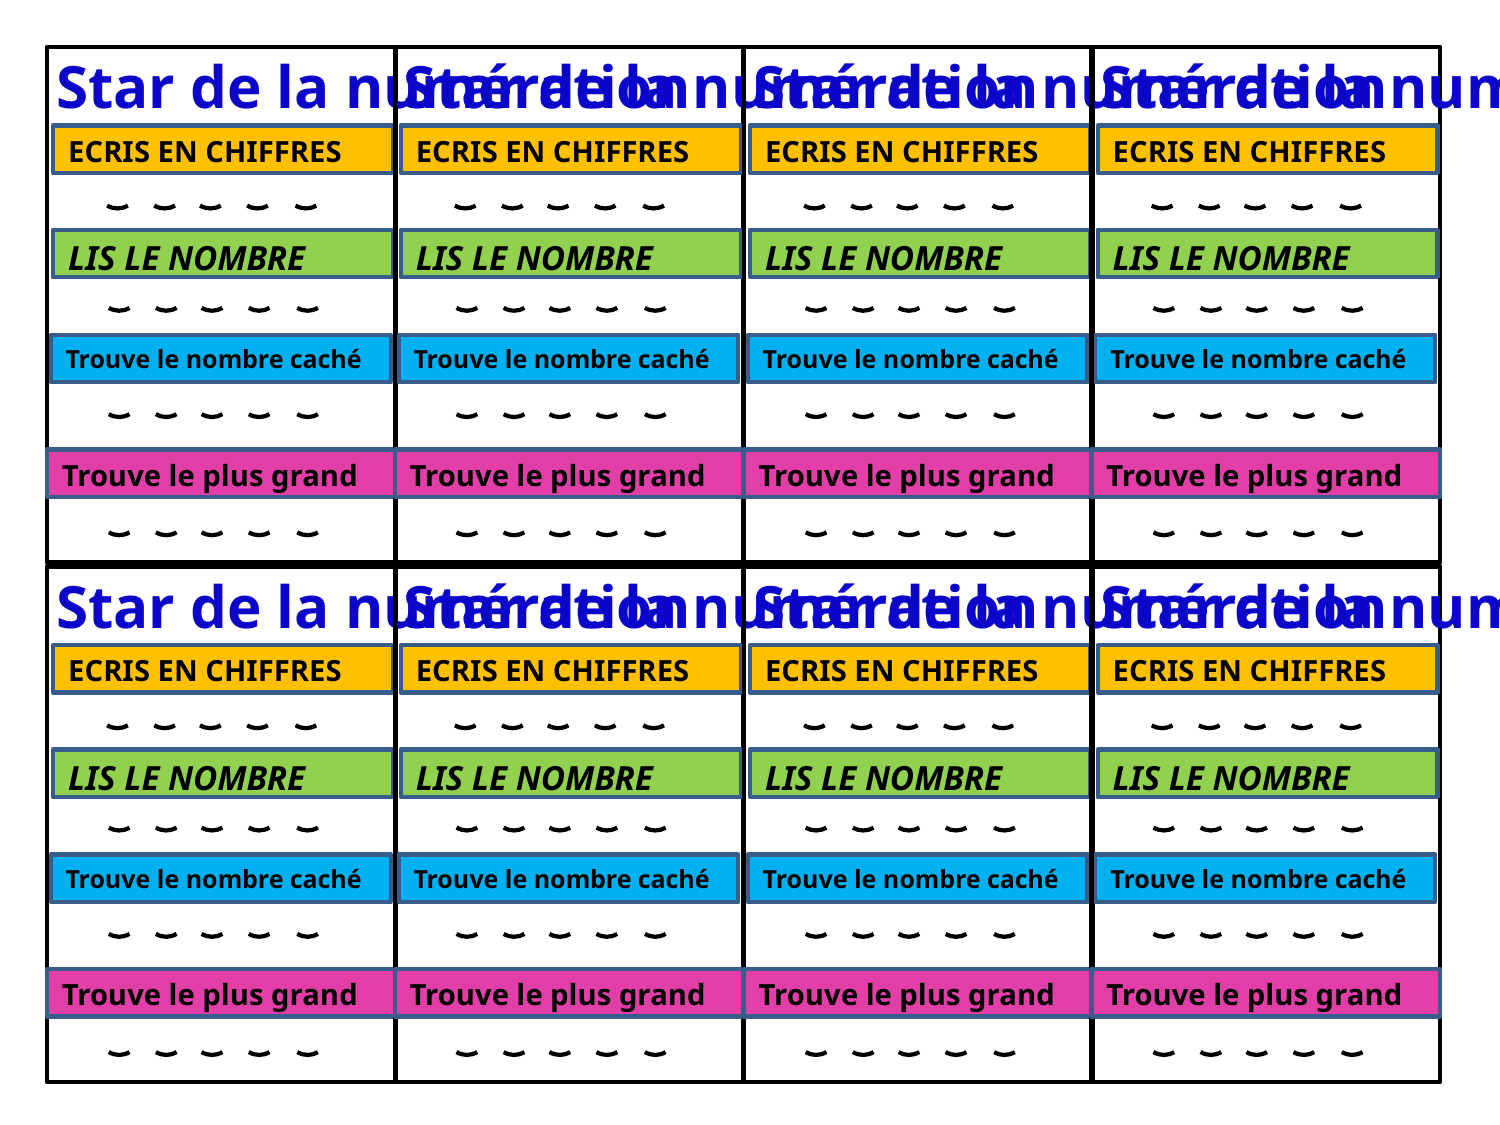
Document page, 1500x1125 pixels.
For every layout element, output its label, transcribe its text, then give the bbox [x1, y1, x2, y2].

text_box Star de la numération [738, 562, 1085, 649]
text_box Trouve le plus grand [744, 449, 1089, 497]
text_box LIS LE NOMBRE [53, 230, 393, 277]
text_box Trouve le plus grand [47, 969, 393, 1016]
text_box ECRIS EN CHIFFRES [1098, 649, 1438, 692]
text_box LIS LE NOMBRE [1098, 750, 1438, 797]
text_box Trouve le nombre caché [1095, 335, 1435, 382]
text_box Star de la numération [1085, 42, 1444, 129]
text_box Star de la numération [738, 42, 1085, 129]
text_box Star de la numération [388, 42, 738, 129]
text_box Star de la numération [388, 562, 738, 649]
text_box Trouve le plus grand [1092, 969, 1440, 1016]
text_box Trouve le nombre caché [51, 854, 391, 902]
text_box ECRIS EN CHIFFRES [53, 129, 393, 173]
text_box Trouve le nombre caché [748, 854, 1088, 902]
text_box ECRIS EN CHIFFRES [750, 129, 1089, 173]
text_box LIS LE NOMBRE [750, 230, 1089, 277]
text_box Trouve le nombre caché [1095, 854, 1435, 902]
text_box Trouve le plus grand [395, 449, 742, 497]
text_box Trouve le plus grand [744, 969, 1089, 1016]
text_box ECRIS EN CHIFFRES [750, 649, 1089, 692]
text_box LIS LE NOMBRE [750, 750, 1089, 797]
text_box LIS LE NOMBRE [401, 750, 741, 797]
text_box LIS LE NOMBRE [401, 230, 741, 277]
text_box ECRIS EN CHIFFRES [401, 649, 741, 692]
text_box LIS LE NOMBRE [1098, 230, 1438, 277]
text_box ECRIS EN CHIFFRES [1098, 129, 1438, 173]
text_box Trouve le nombre caché [398, 335, 738, 382]
text_box Star de la numération [41, 562, 388, 649]
text_box Star de la numération [41, 42, 388, 129]
text_box Trouve le nombre caché [748, 335, 1088, 382]
text_box ECRIS EN CHIFFRES [401, 129, 741, 173]
text_box Trouve le plus grand [1092, 449, 1440, 497]
text_box LIS LE NOMBRE [53, 750, 393, 797]
text_box Trouve le plus grand [47, 449, 393, 497]
text_box Trouve le plus grand [395, 969, 742, 1016]
text_box Star de la numération [1085, 562, 1444, 649]
text_box Trouve le nombre caché [398, 854, 738, 902]
text_box ECRIS EN CHIFFRES [53, 649, 393, 692]
text_box Trouve le nombre caché [51, 335, 391, 382]
